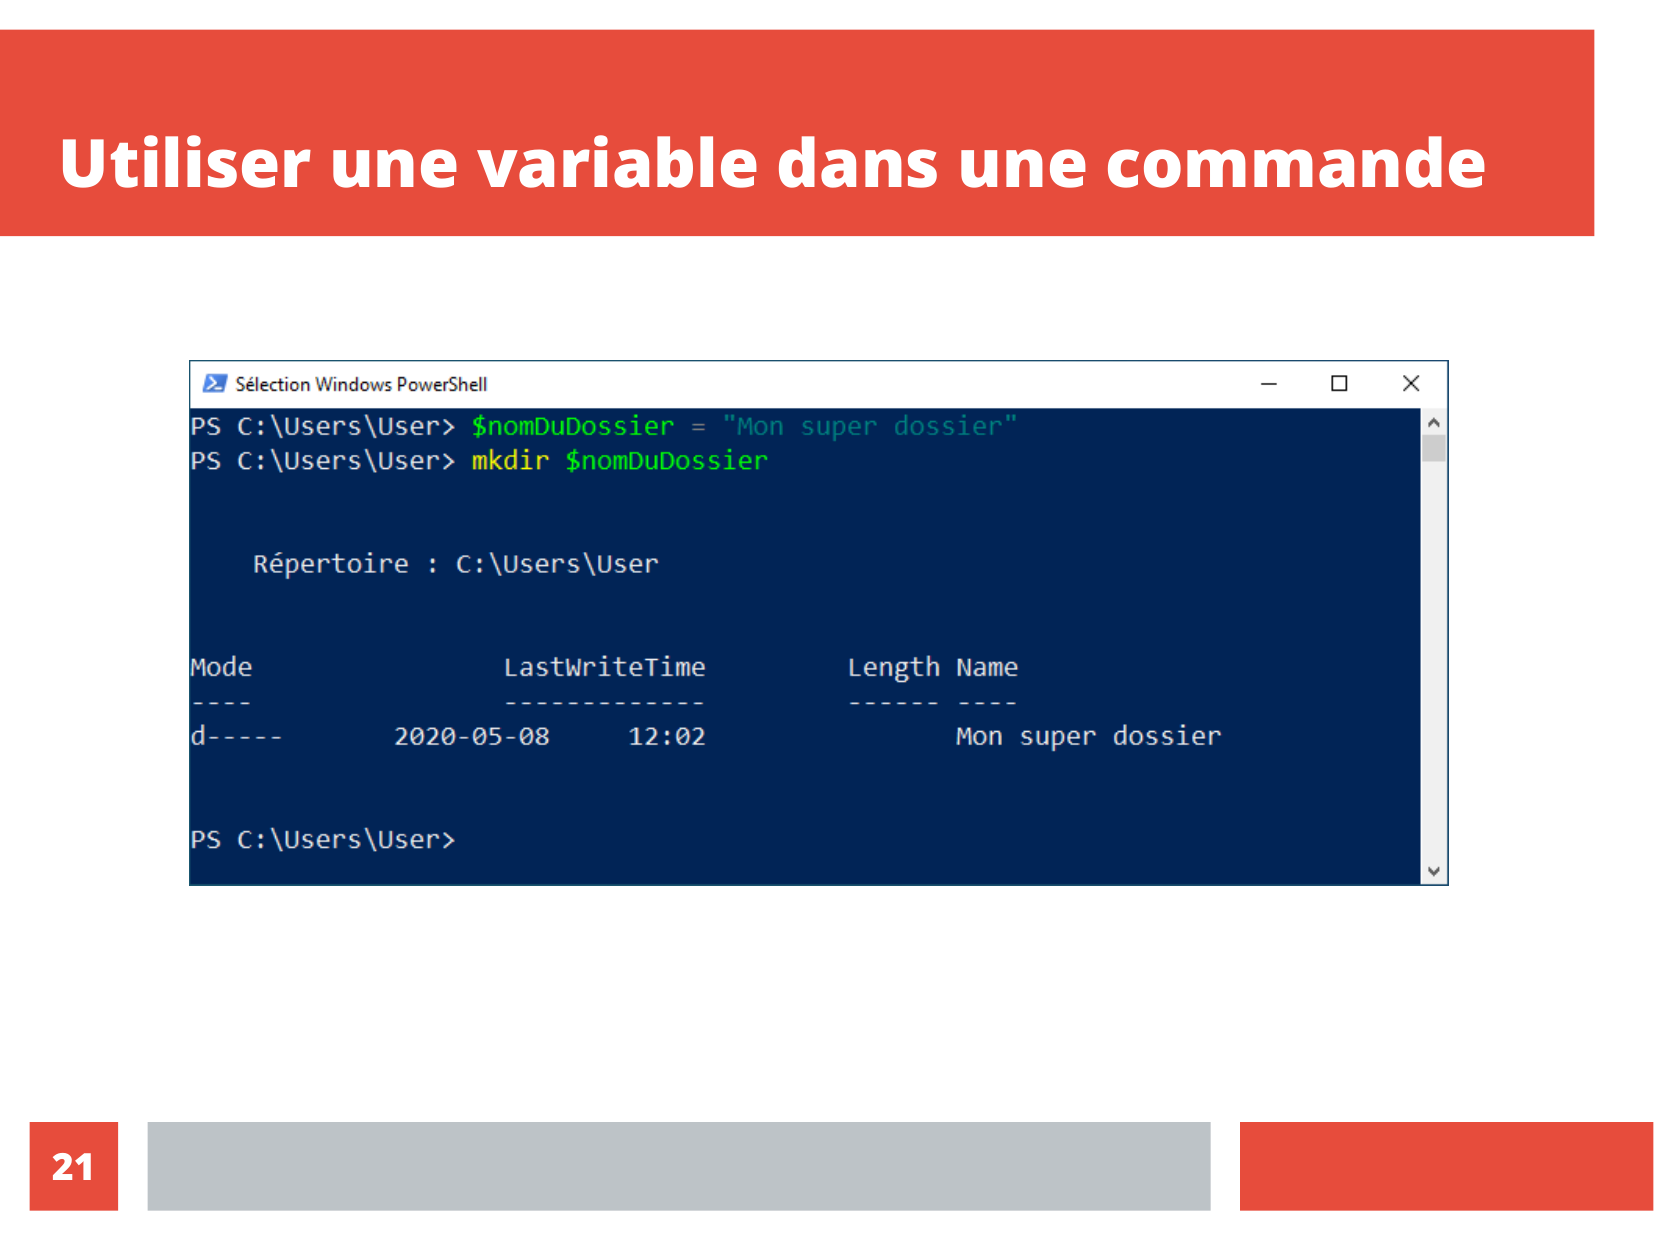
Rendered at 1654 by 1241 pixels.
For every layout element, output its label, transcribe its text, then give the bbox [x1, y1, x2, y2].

picture [189, 360, 1449, 886]
title Utiliser une variable dans une commande [59, 59, 1595, 207]
